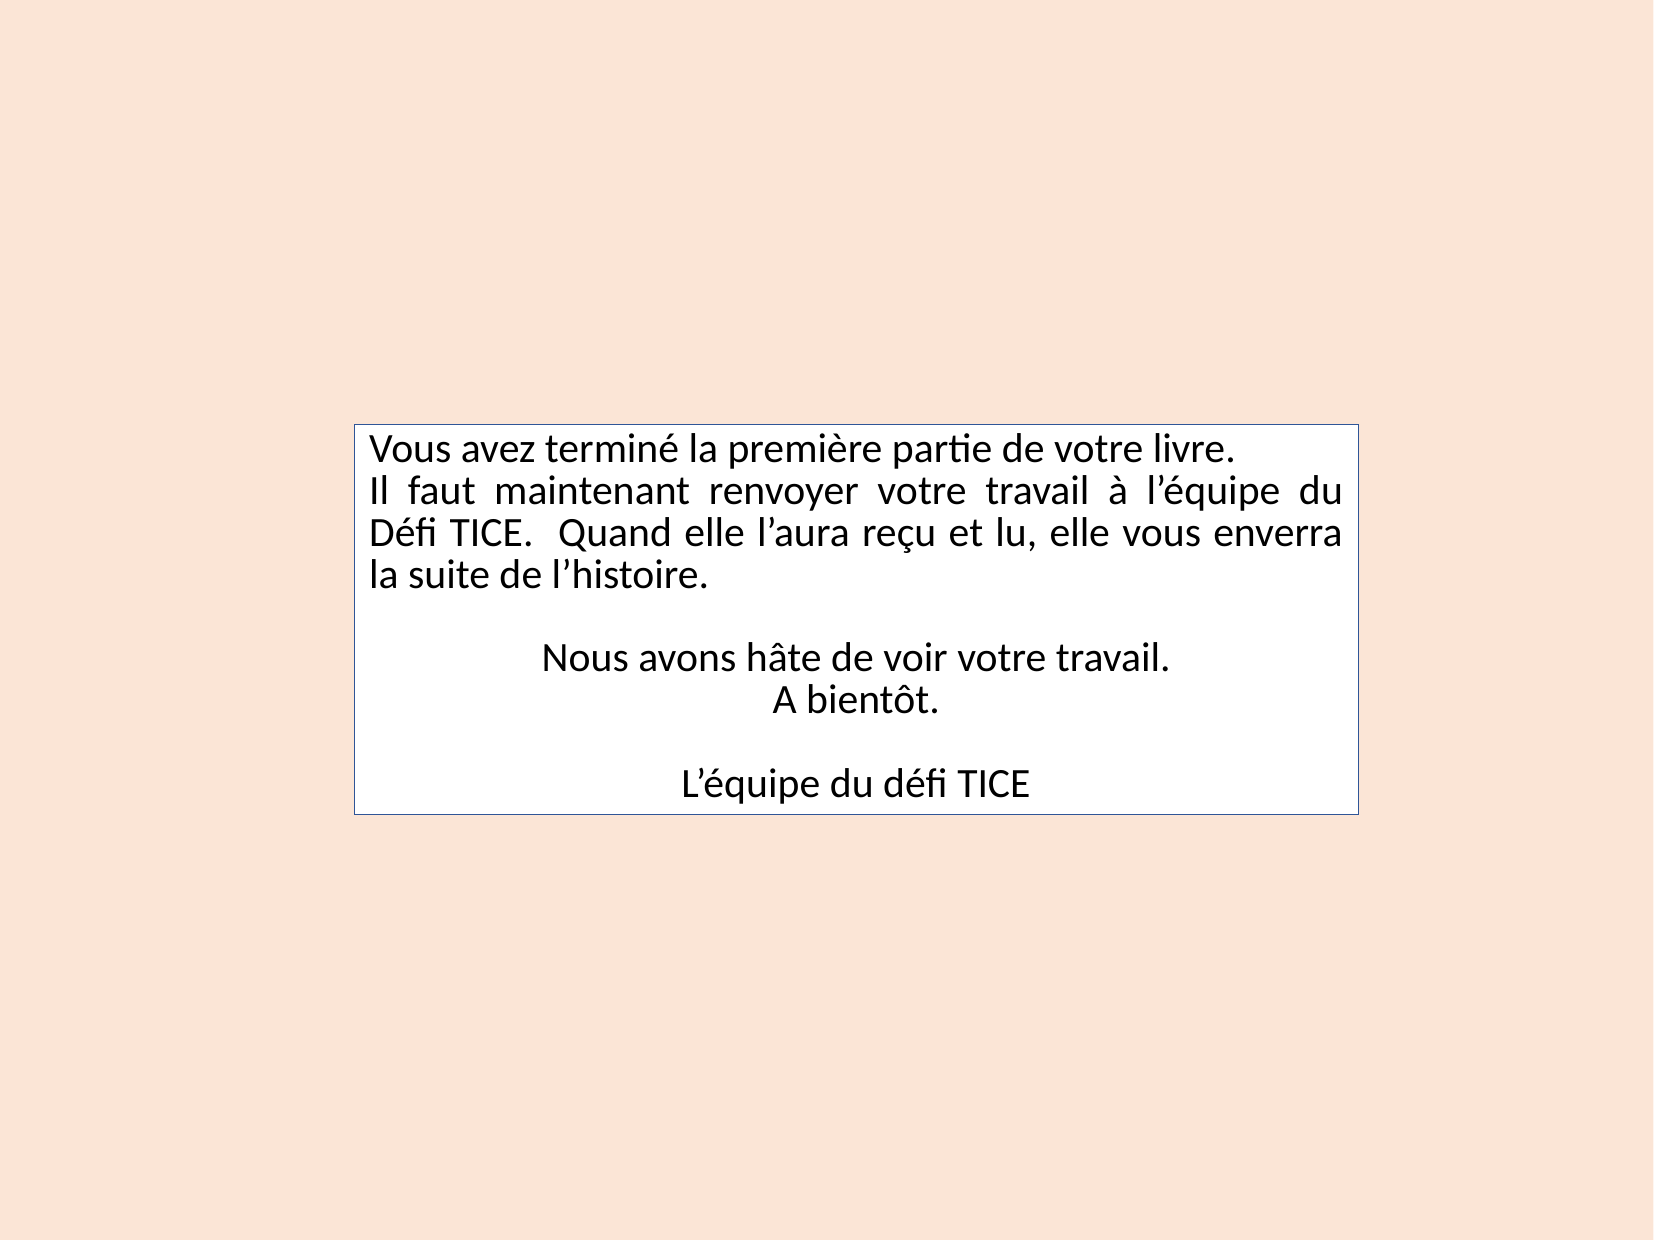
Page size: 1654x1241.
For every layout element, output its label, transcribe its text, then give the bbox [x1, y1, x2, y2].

text_box Vous avez terminé la première partie de votre livre. Il faut maintenant renvoyer votre travail à l’équipe du Défi TICE. Quand elle l’aura reçu et lu, elle vous enverra la suite de l’histoire. Nous avons hâte de voir votre travail. A bientôt. L’équipe du défi TICE [354, 424, 1359, 815]
